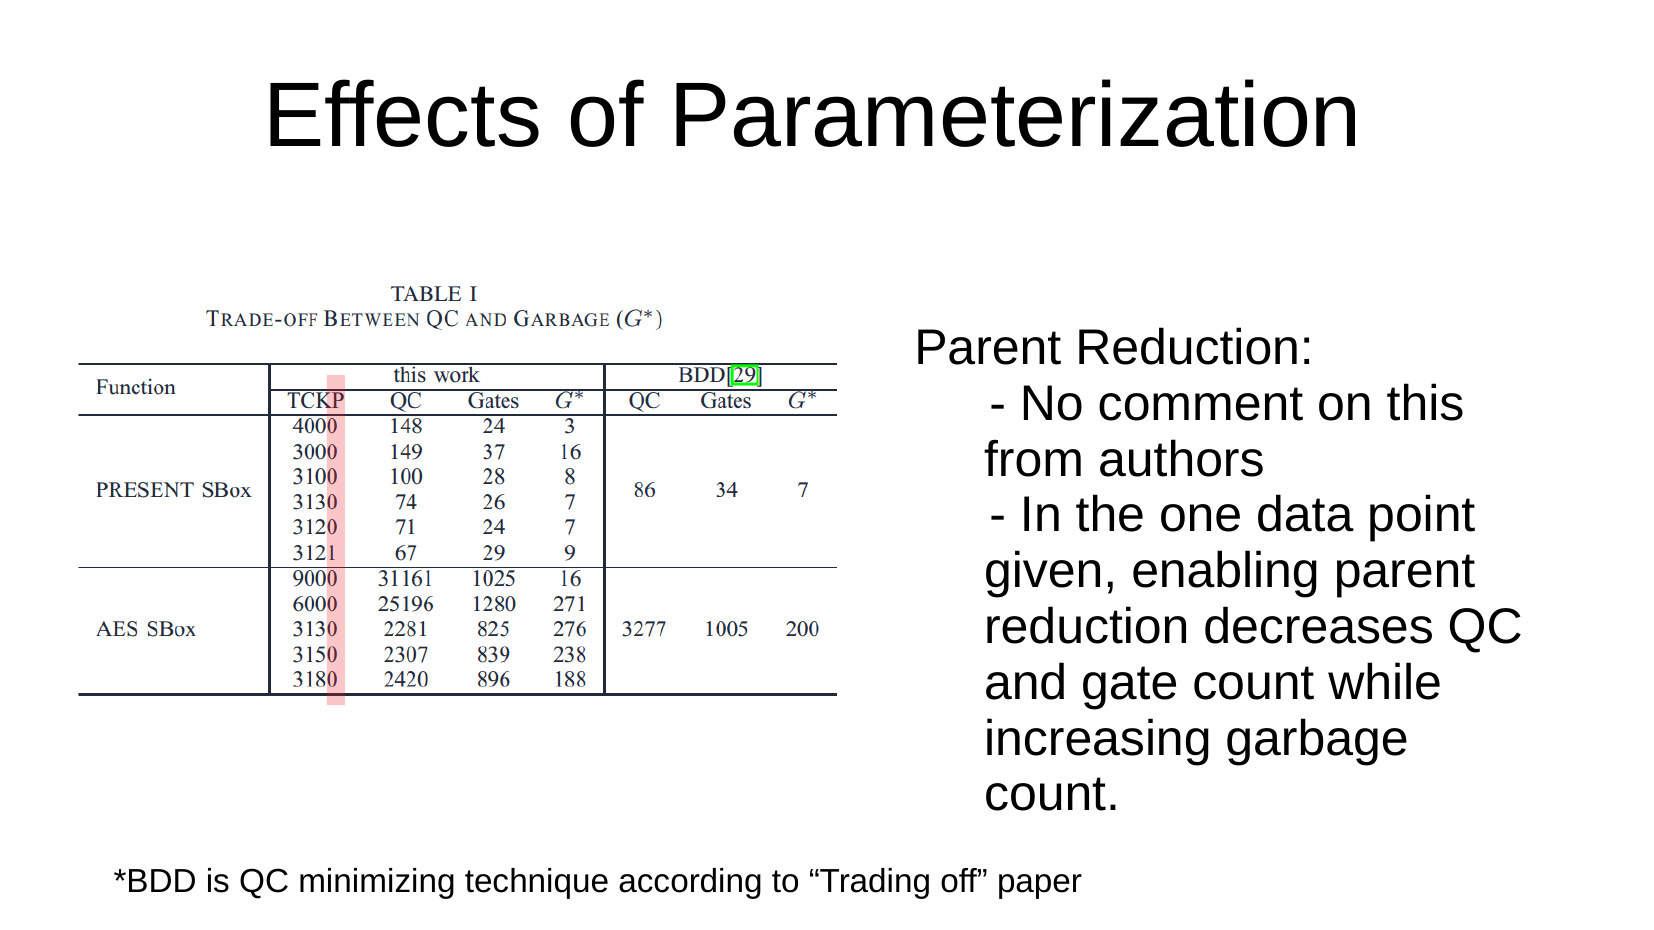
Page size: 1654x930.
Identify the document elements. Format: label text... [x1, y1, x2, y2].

text_box Parent Reduction: - No comment on this from authors - In the one data point given, enabling parent reduction decreases QC and gate count while increasing garbage count. [899, 312, 1575, 750]
text_box [326, 375, 345, 706]
picture [59, 269, 855, 726]
title Effects of Parameterization [82, 37, 1571, 193]
list *BDD is QC minimizing technique according to “Trading off” paper [56, 862, 1545, 900]
